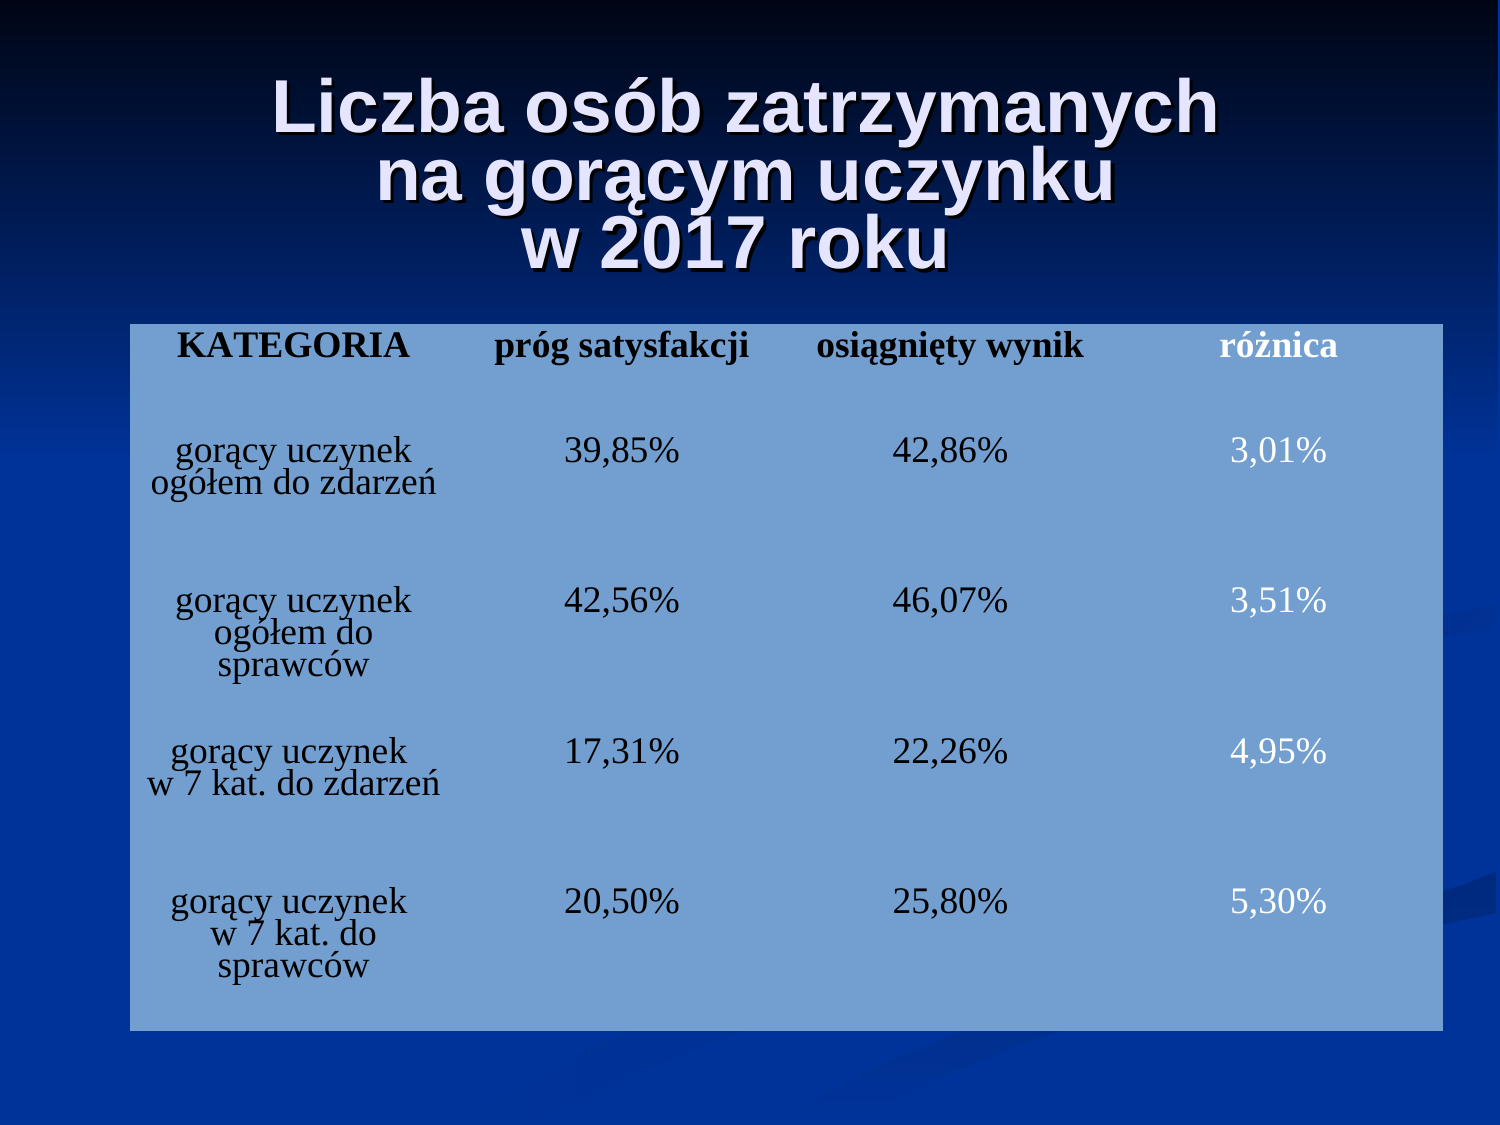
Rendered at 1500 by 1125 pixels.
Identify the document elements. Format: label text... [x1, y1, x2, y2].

table_cell 22,26% [786, 730, 1114, 881]
table_header próg satysfakcji [458, 324, 786, 430]
table_cell 46,07% [786, 580, 1114, 730]
table_header KATEGORIA [130, 324, 458, 430]
table_cell gorący uczynek w 7 kat. do sprawców [130, 881, 458, 1031]
table_cell 42,86% [786, 430, 1114, 580]
table_cell 4,95% [1114, 730, 1443, 881]
table_cell 3,01% [1114, 430, 1443, 580]
table_cell 42,56% [458, 580, 786, 730]
table_cell 5,30% [1114, 881, 1443, 1031]
table_cell 20,50% [458, 881, 786, 1031]
table_cell gorący uczynek ogółem do sprawców [130, 580, 458, 730]
table_cell gorący uczynek ogółem do zdarzeń [130, 430, 458, 580]
table_cell 39,85% [458, 430, 786, 580]
table_cell gorący uczynek w 7 kat. do zdarzeń [130, 730, 458, 881]
title Liczba osób zatrzymanych na gorącym uczynku w 2017 roku [82, 59, 1431, 302]
table_header osiągnięty wynik [786, 324, 1114, 430]
table_cell 3,51% [1114, 580, 1443, 730]
table_header różnica [1114, 324, 1443, 430]
table_cell 17,31% [458, 730, 786, 881]
table_cell 25,80% [786, 881, 1114, 1031]
